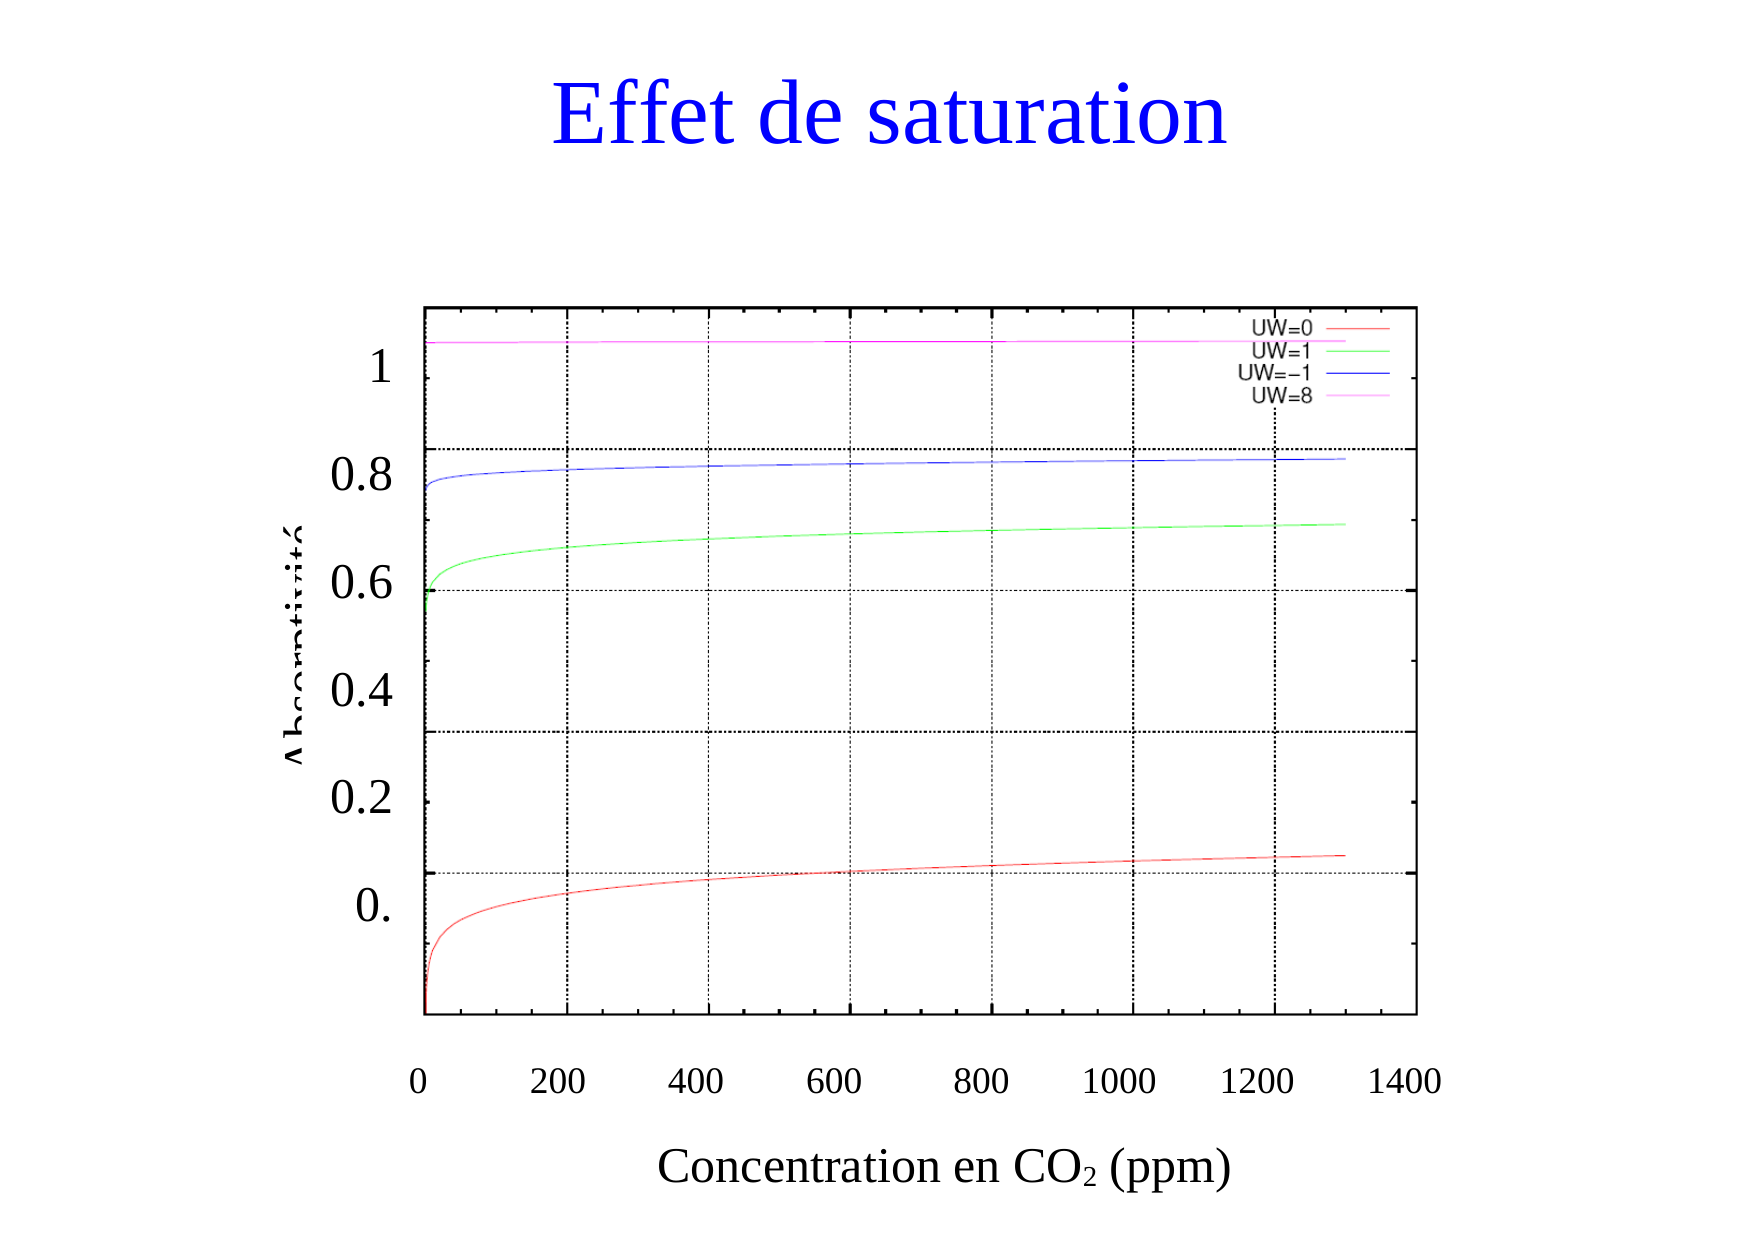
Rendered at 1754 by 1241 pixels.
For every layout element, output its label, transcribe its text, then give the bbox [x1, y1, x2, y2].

text_box Effet de saturation [195, 33, 1587, 187]
text_box 1 0.8 0.6 0.4 0.2 0. [301, 278, 409, 1054]
text_box 0 200 400 600 800 1000 1200 1400 [394, 1018, 1508, 1086]
text_box Concentration en CO2 (ppm) [657, 1109, 1281, 1179]
text_box Absorptivité [229, 337, 300, 962]
picture [418, 304, 1421, 1020]
